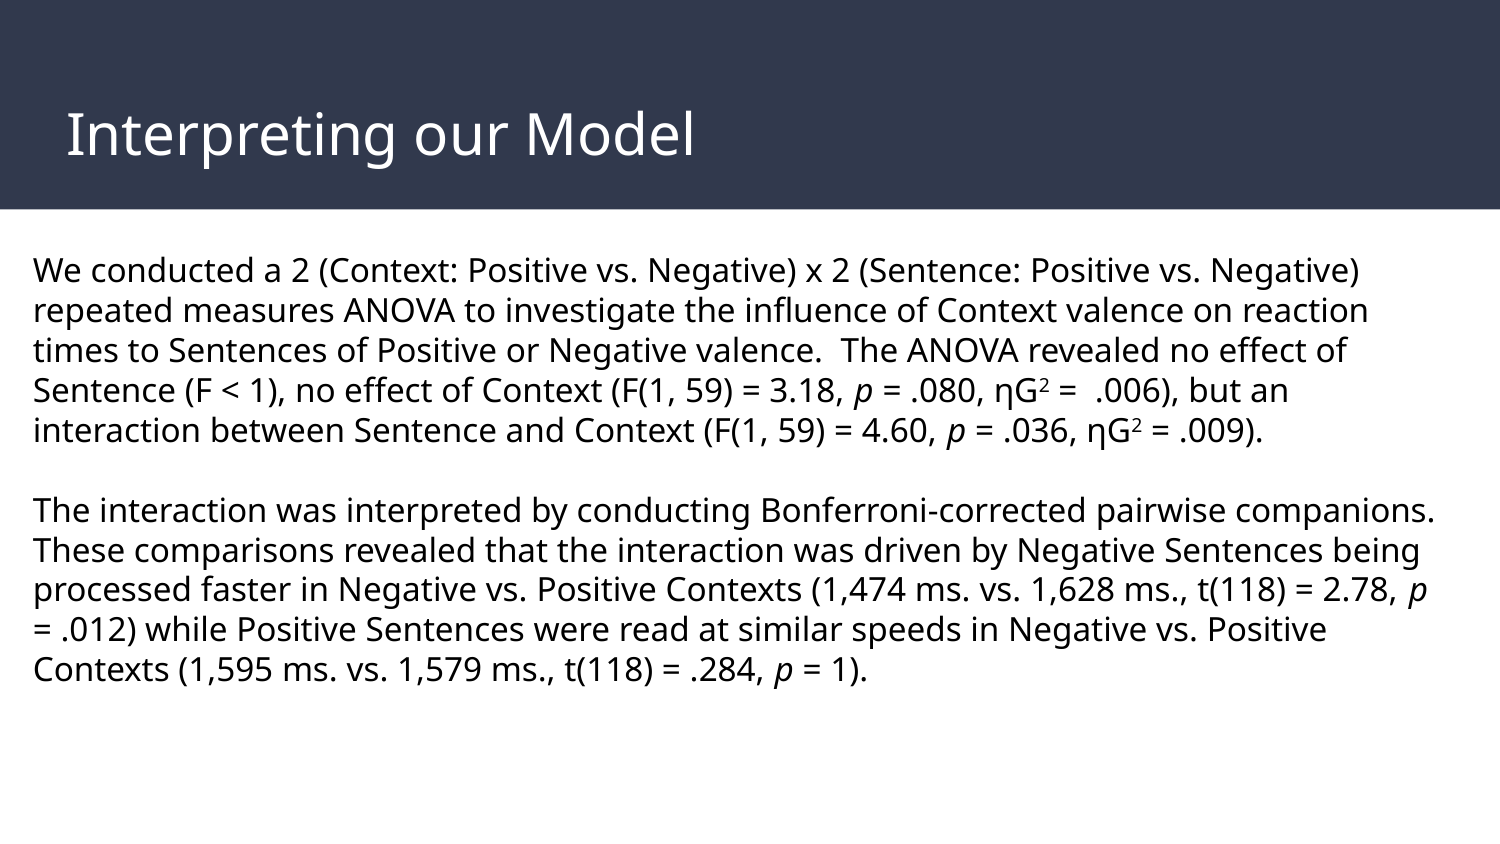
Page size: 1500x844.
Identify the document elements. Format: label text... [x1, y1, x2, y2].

title Interpreting our Model [51, 82, 1449, 185]
text_box We conducted a 2 (Context: Positive vs. Negative) x 2 (Sentence: Positive vs. Negative) repeated measures ANOVA to investigate the influence of Context valence on reaction times to Sentences of Positive or Negative valence. The ANOVA revealed no effect of Sentence (F < 1), no effect of Context (F(1, 59) = 3.18, p = .080, ηG2 = .006), but an interaction between Sentence and Context (F(1, 59) = 4.60, p = .036, ηG2 = .009). The interaction was interpreted by conducting Bonferroni-corrected pairwise companions. These comparisons revealed that the interaction was driven by Negative Sentences being processed faster in Negative vs. Positive Contexts (1,474 ms. vs. 1,628 ms., t(118) = 2.78, p = .012) while Positive Sentences were read at similar speeds in Negative vs. Positive Contexts (1,595 ms. vs. 1,579 ms., t(118) = .284, p = 1). [17, 234, 1481, 828]
